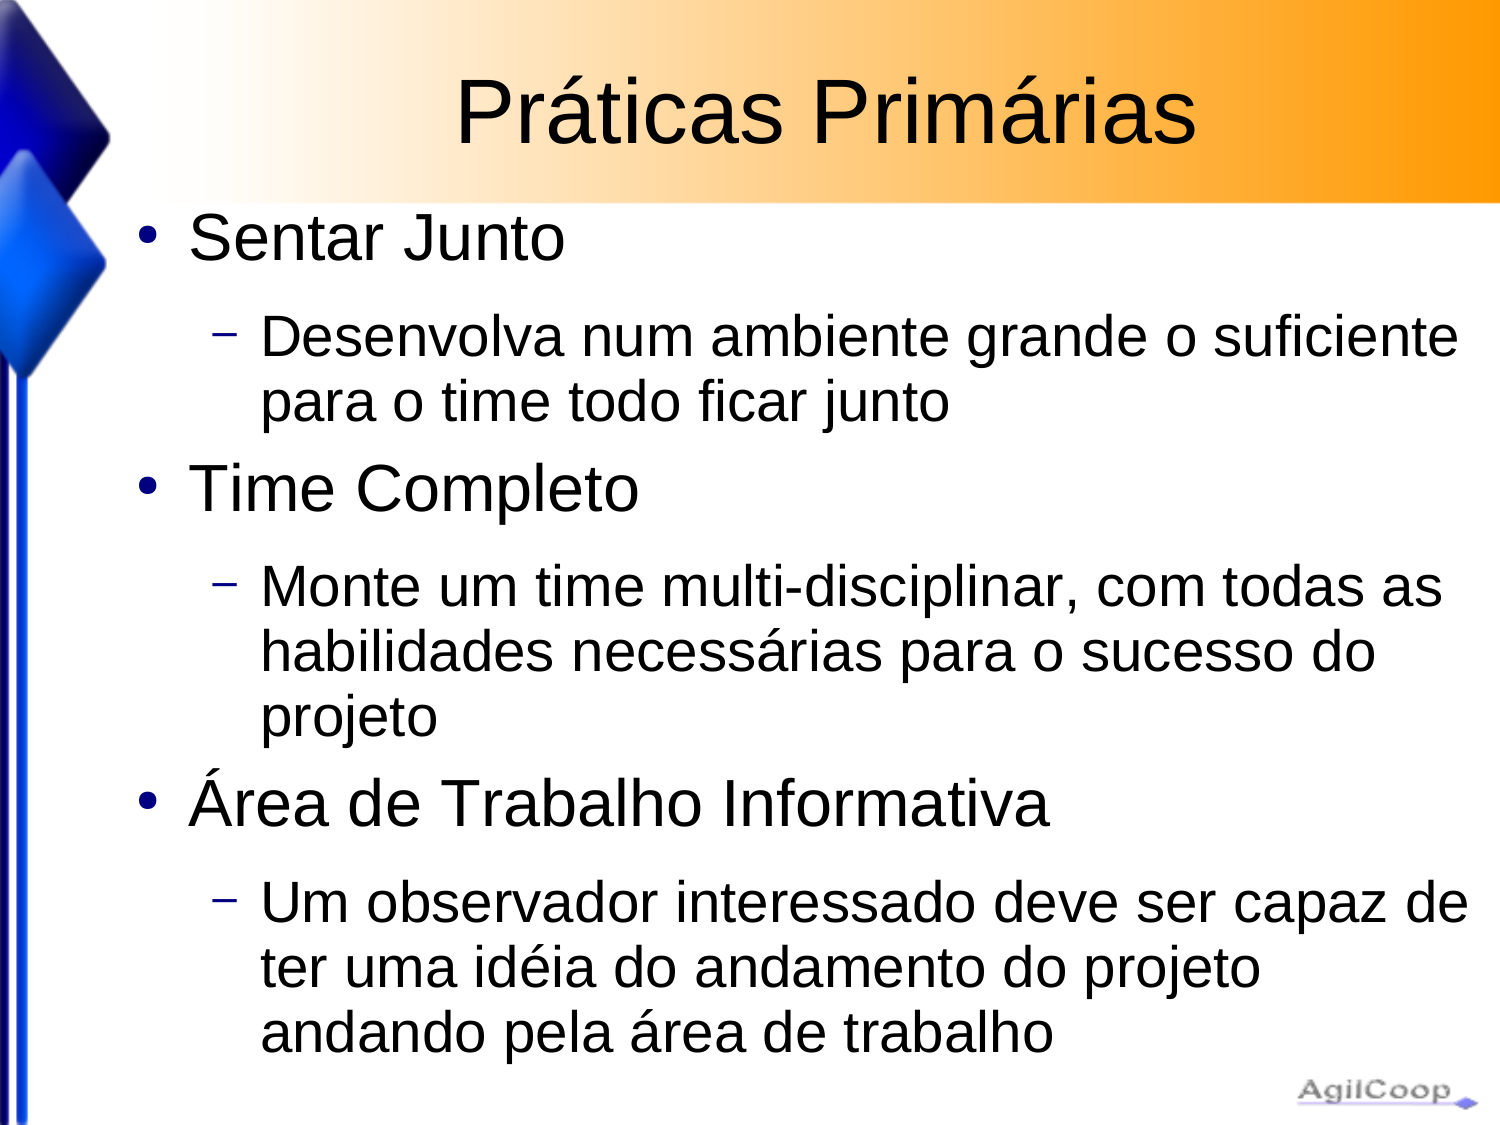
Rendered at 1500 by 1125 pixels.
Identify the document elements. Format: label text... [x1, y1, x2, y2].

list Sentar Junto Desenvolva num ambiente grande o suficiente para o time todo ficar junto Time Completo Monte um time multi-disciplinar, com todas as habilidades necessárias para o sucesso do projeto Área de Trabalho Informativa Um observador interessado deve ser capaz de ter uma idéia do andamento do projeto andando pela área de trabalho [118, 206, 1477, 1123]
picture [0, 0, 1500, 1125]
title Práticas Primárias [82, 8, 1500, 216]
